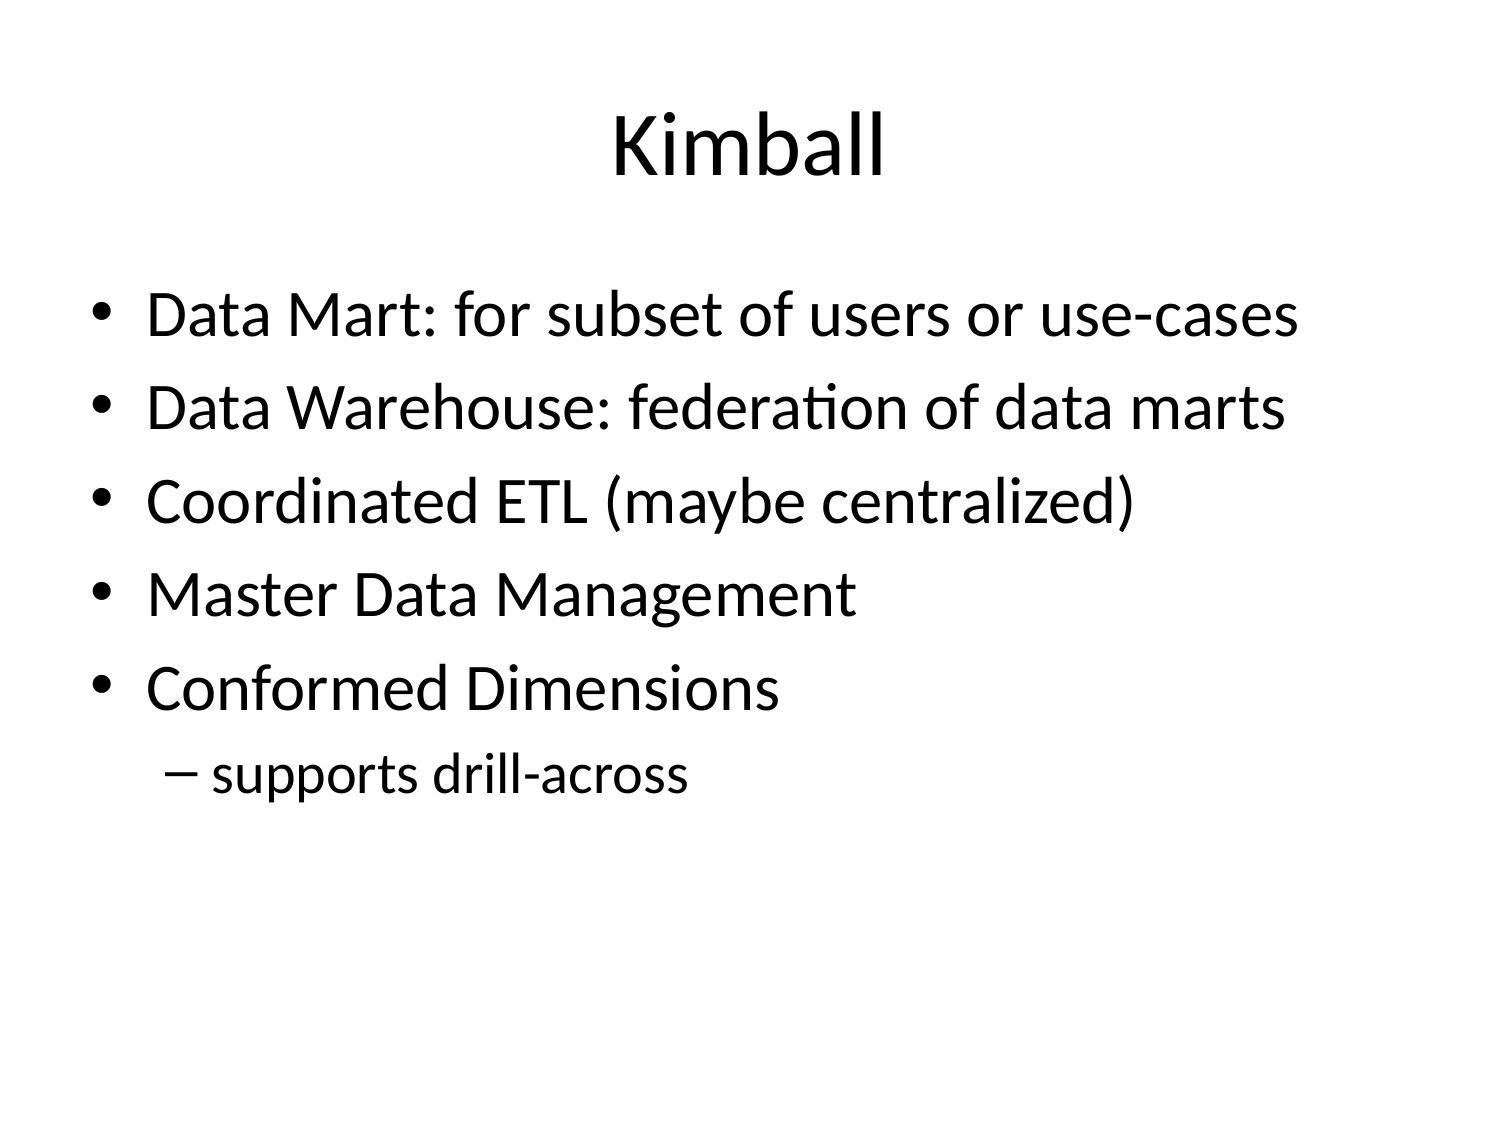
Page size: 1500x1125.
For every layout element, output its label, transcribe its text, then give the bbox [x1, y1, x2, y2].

list Data Mart: for subset of users or use-cases Data Warehouse: federation of data marts Coordinated ETL (maybe centralized) Master Data Management Conformed Dimensions supports drill-across [75, 262, 1425, 1005]
title Kimball [75, 45, 1425, 233]
